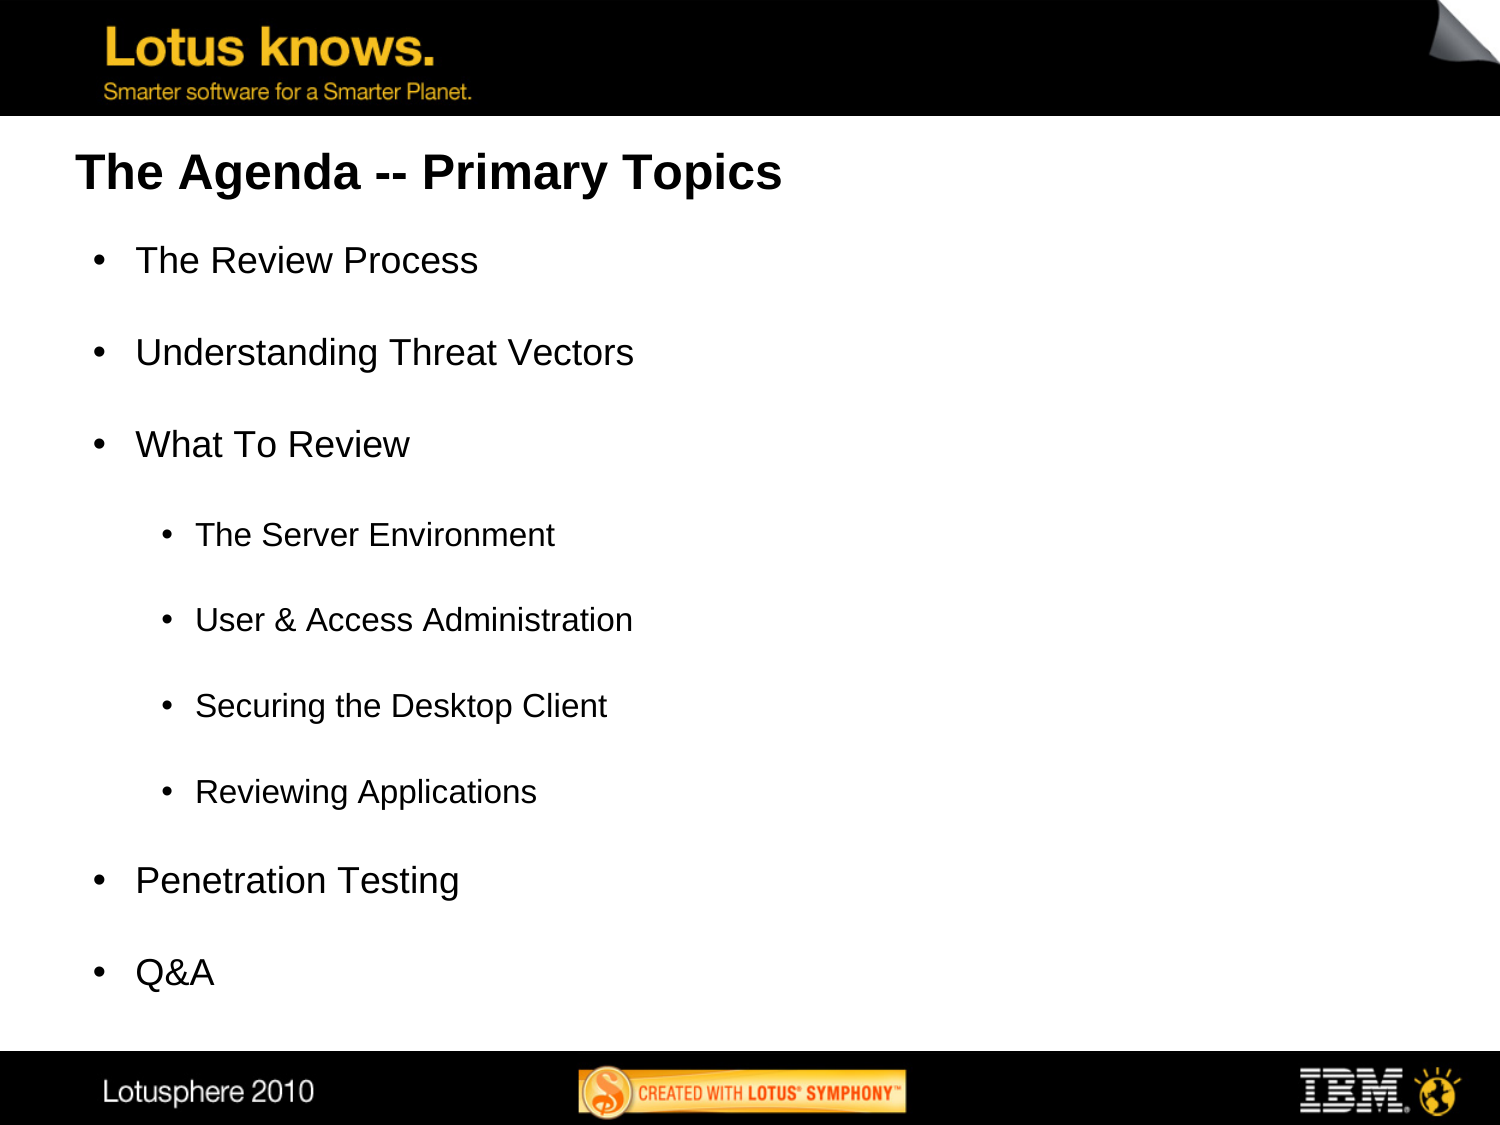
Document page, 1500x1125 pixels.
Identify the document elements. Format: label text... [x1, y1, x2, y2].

title The Agenda -- Primary Topics [74, 137, 1475, 200]
picture [0, 0, 1500, 114]
picture [0, 1053, 1500, 1125]
list The Review Process Understanding Threat Vectors What To Review The Server Environment User & Access Administration Securing the Desktop Client Reviewing Applications Penetration Testing Q&A [24, 237, 1476, 1026]
